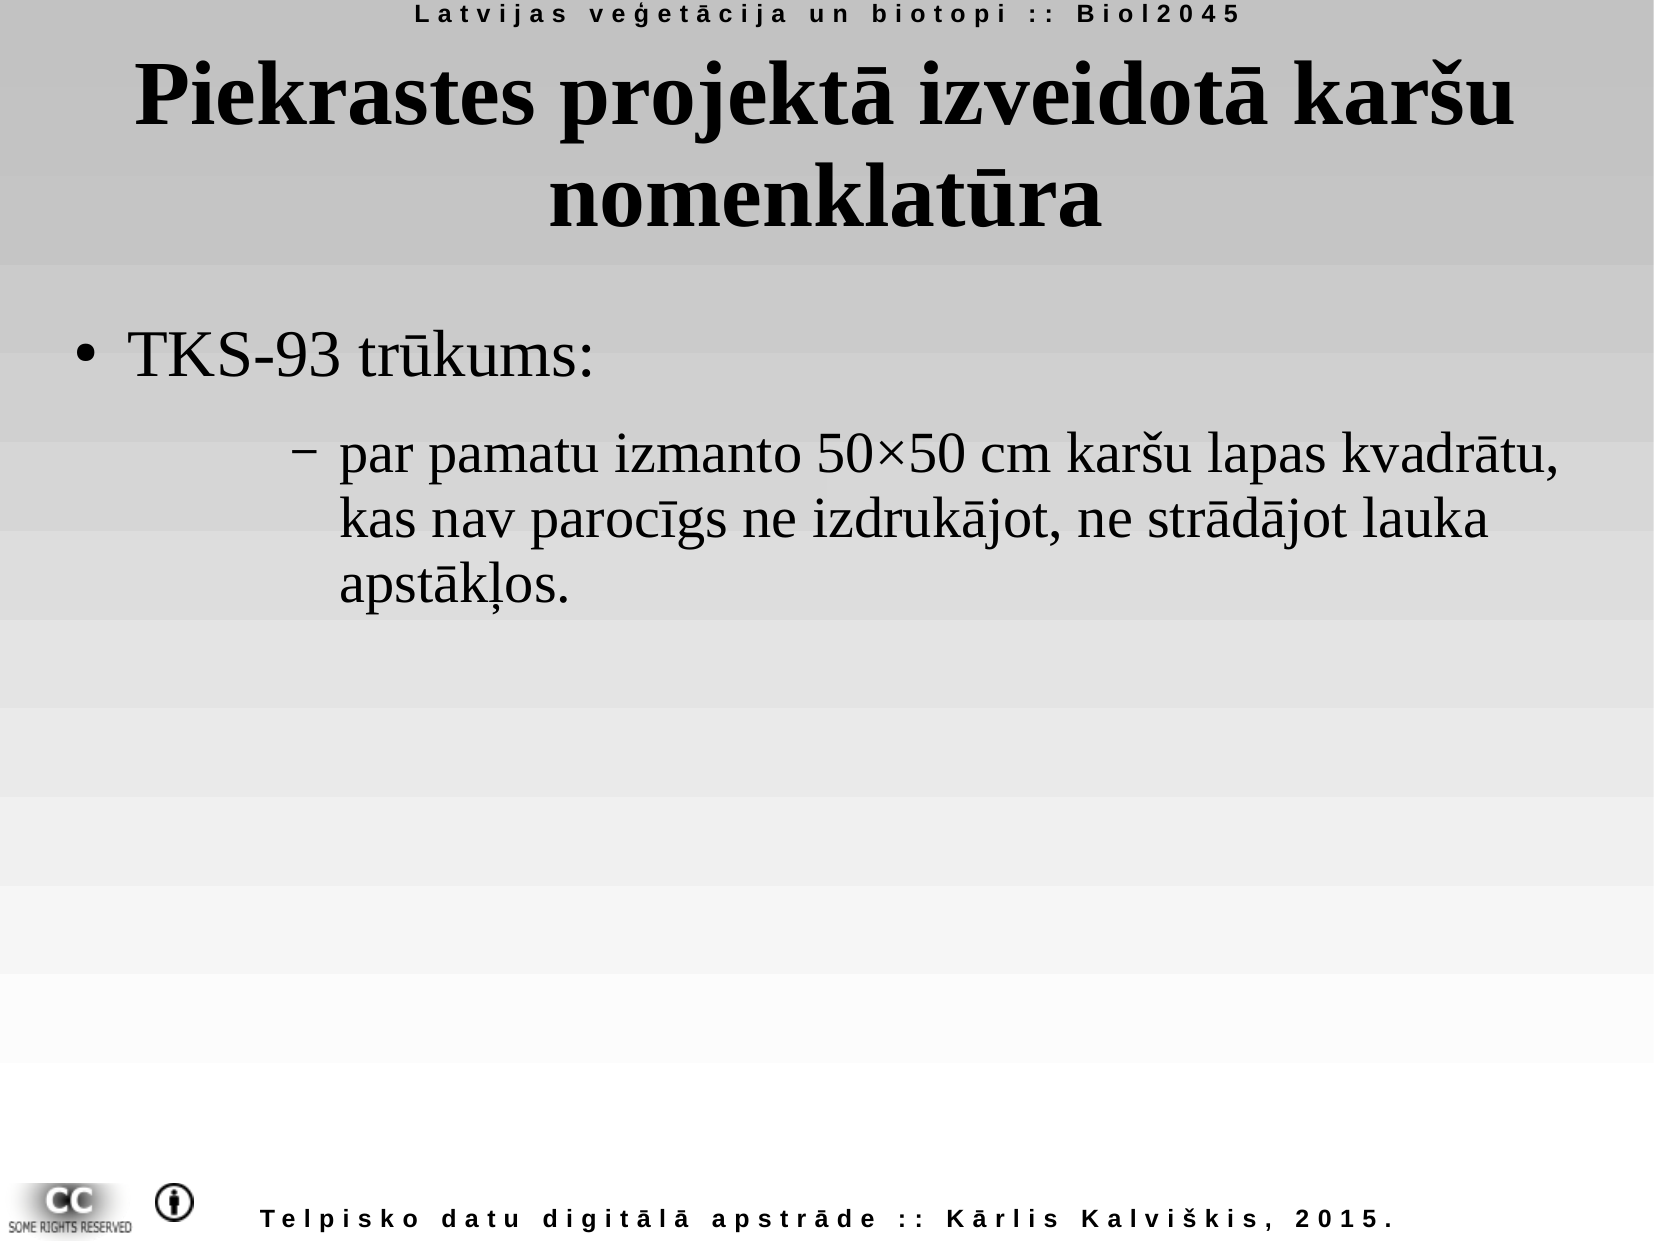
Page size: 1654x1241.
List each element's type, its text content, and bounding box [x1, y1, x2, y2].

title Piekrastes projektā izveidotā karšu nomenklatūra [0, 1, 1654, 287]
picture [0, 287, 1654, 1241]
list TKS-93 trūkums: par pamatu izmanto 50×50 cm karšu lapas kvadrātu, kas nav parocīgs ne izdrukājot, ne strādājot lauka apstākļos. [56, 317, 1600, 1175]
